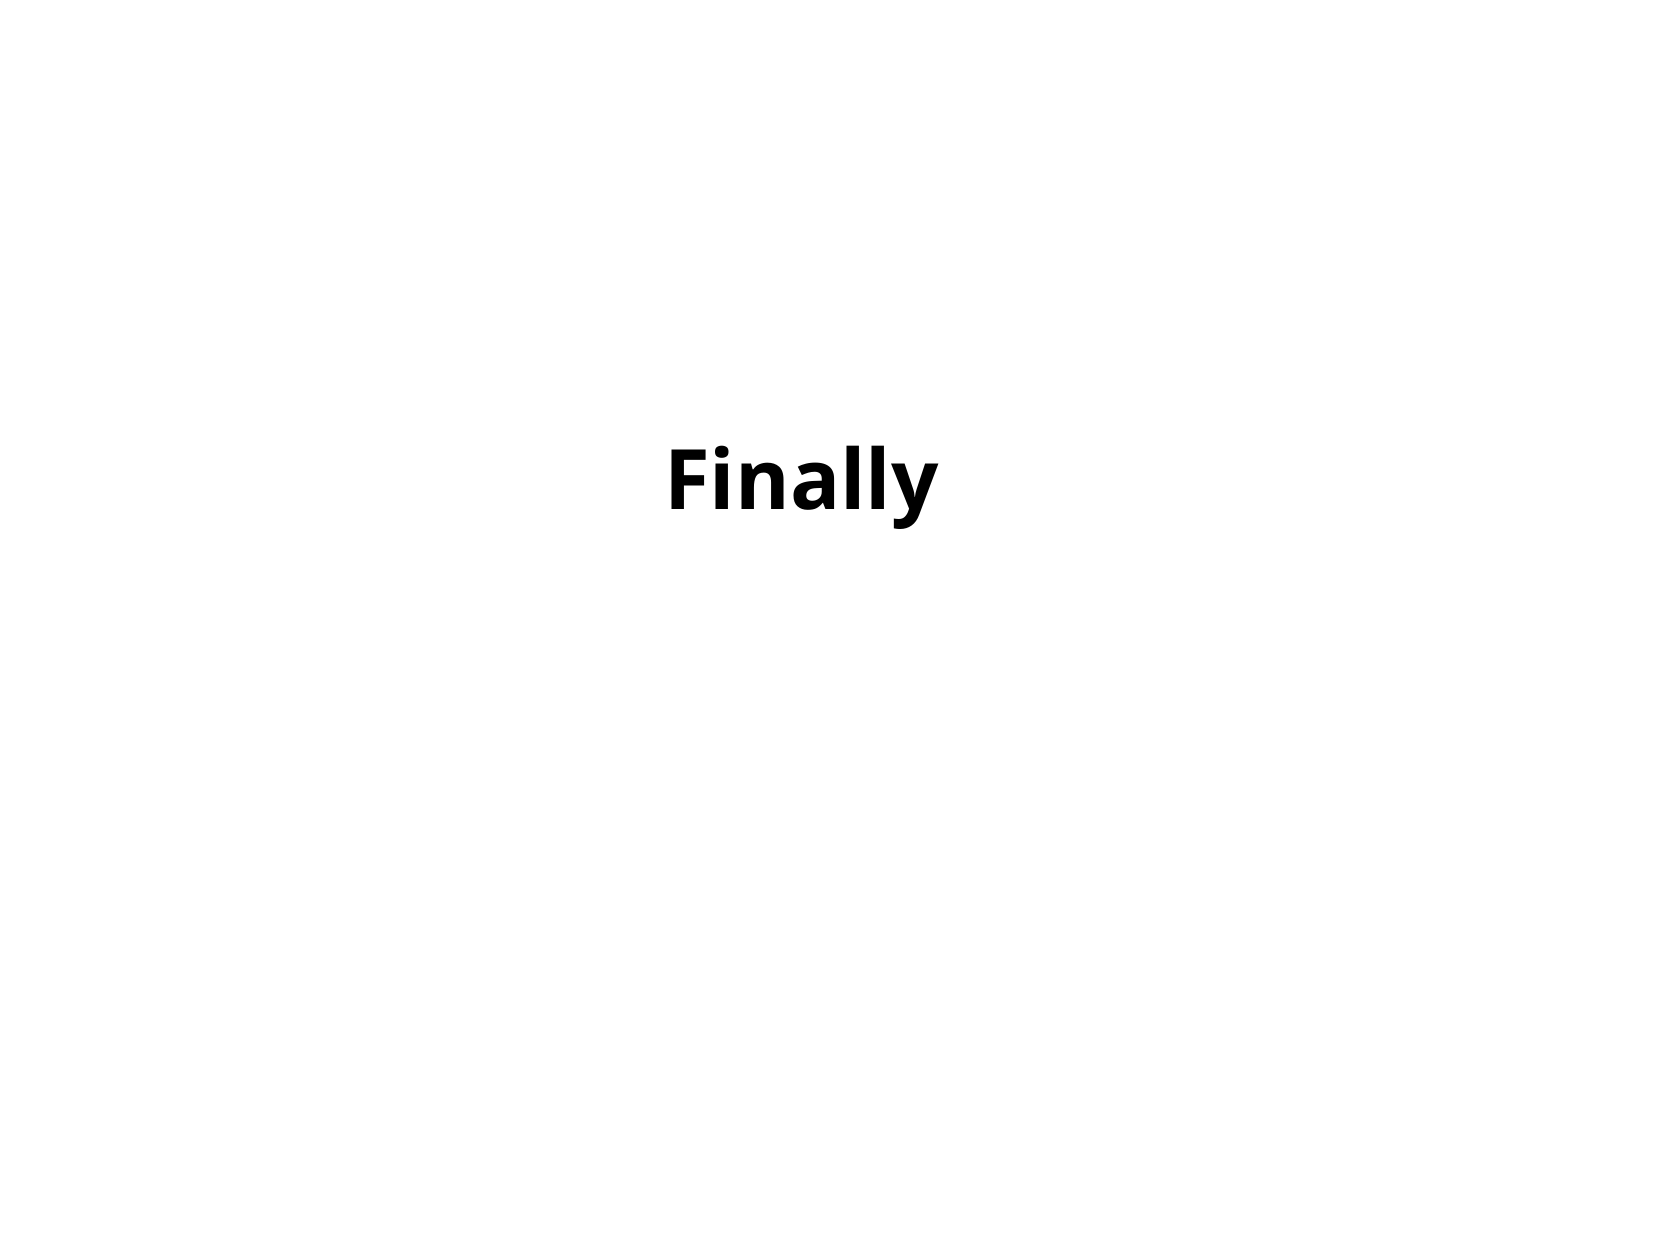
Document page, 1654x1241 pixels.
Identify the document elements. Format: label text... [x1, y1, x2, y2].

text_box Finally [354, 413, 1329, 543]
